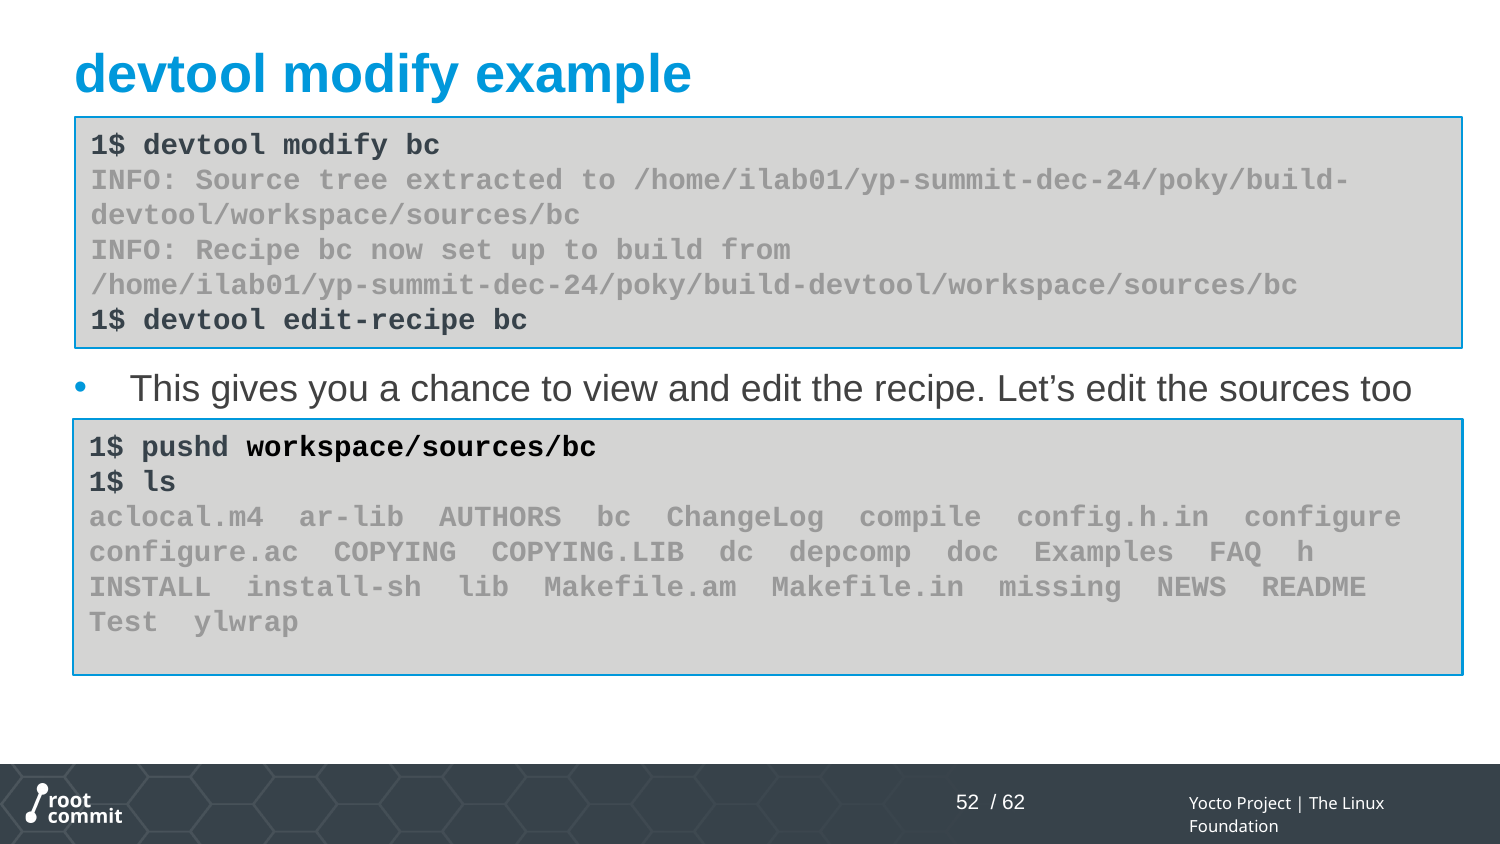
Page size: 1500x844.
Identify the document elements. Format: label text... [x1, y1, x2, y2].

picture [0, 0, 1500, 844]
text_box 1$ pushd workspace/sources/bc 1$ ls aclocal.m4 ar-lib AUTHORS bc ChangeLog compile config.h.in configure configure.ac COPYING COPYING.LIB dc depcomp doc Examples FAQ h INSTALL install-sh lib Makefile.am Makefile.in missing NEWS README Test ylwrap [73, 419, 1463, 676]
text_box devtool modify example [74, 50, 1424, 116]
text_box 1$ devtool modify bc INFO: Source tree extracted to /home/ilab01/yp-summit-dec-24/poky/build-devtool/workspace/sources/bc INFO: Recipe bc now set up to build from /home/ilab01/yp-summit-dec-24/poky/build-devtool/workspace/sources/bc 1$ devtool edit-recipe bc [74, 116, 1463, 349]
text_box This gives you a chance to view and edit the recipe. Let’s edit the sources too [73, 363, 1423, 414]
